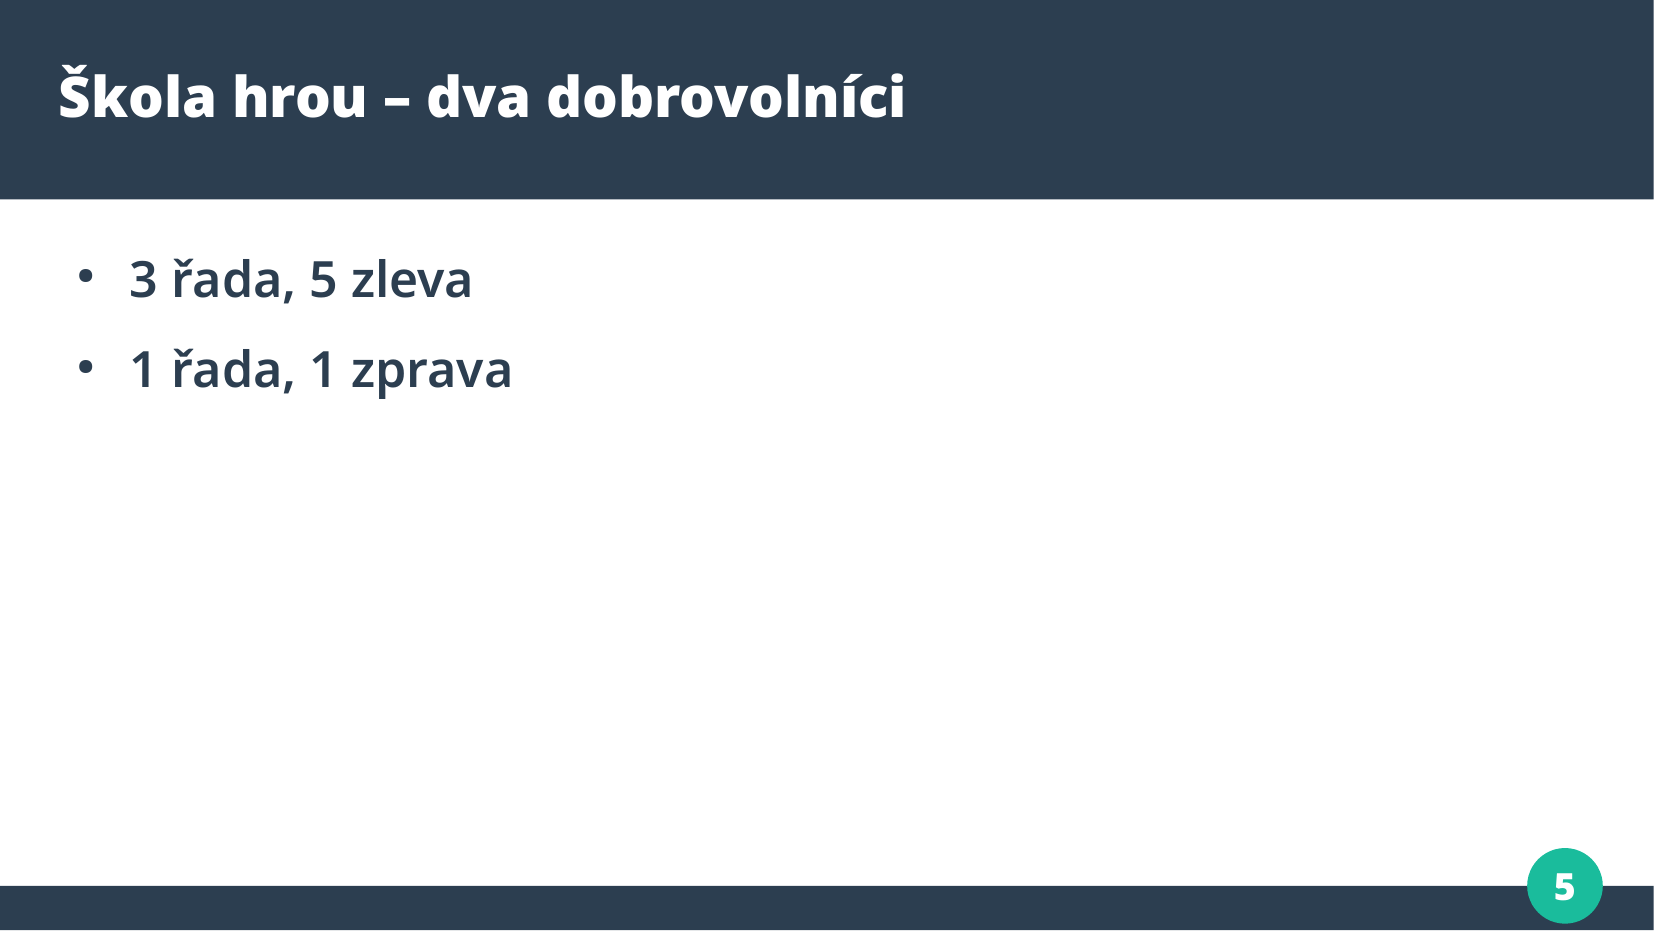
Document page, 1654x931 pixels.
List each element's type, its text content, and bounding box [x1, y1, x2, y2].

title Škola hrou – dva dobrovolníci [59, 37, 1595, 155]
list 3 řada, 5 zleva 1 řada, 1 zprava [59, 243, 1595, 864]
